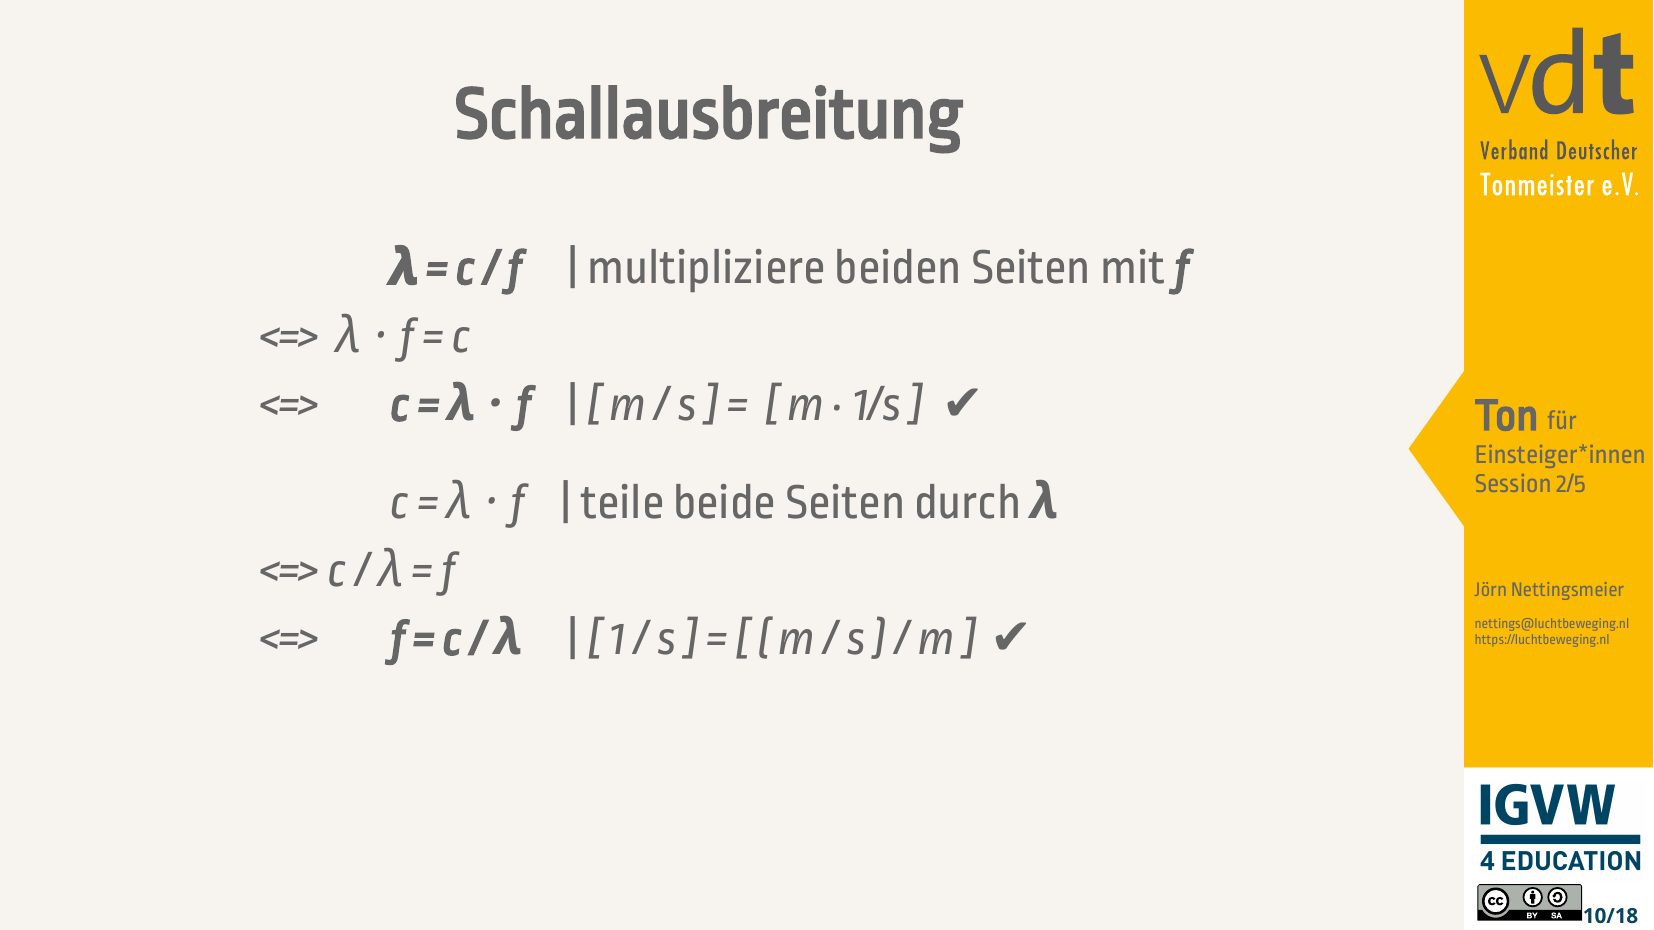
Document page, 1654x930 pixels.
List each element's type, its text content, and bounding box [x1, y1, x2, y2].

list λ = c / f | multipliziere beiden Seiten mit f <=> λ · f = c <=> c = λ · f | [ m / s ] = [ m · 1/s ] ✔ c = λ · f | teile beide Seiten durch λ <=> c / λ = f <=> f = c / λ | [ 1 / s ] = [ ( m / s ) / m ] ✔ [259, 230, 1394, 852]
picture [1477, 780, 1646, 882]
title Schallausbreitung [82, 37, 1335, 193]
